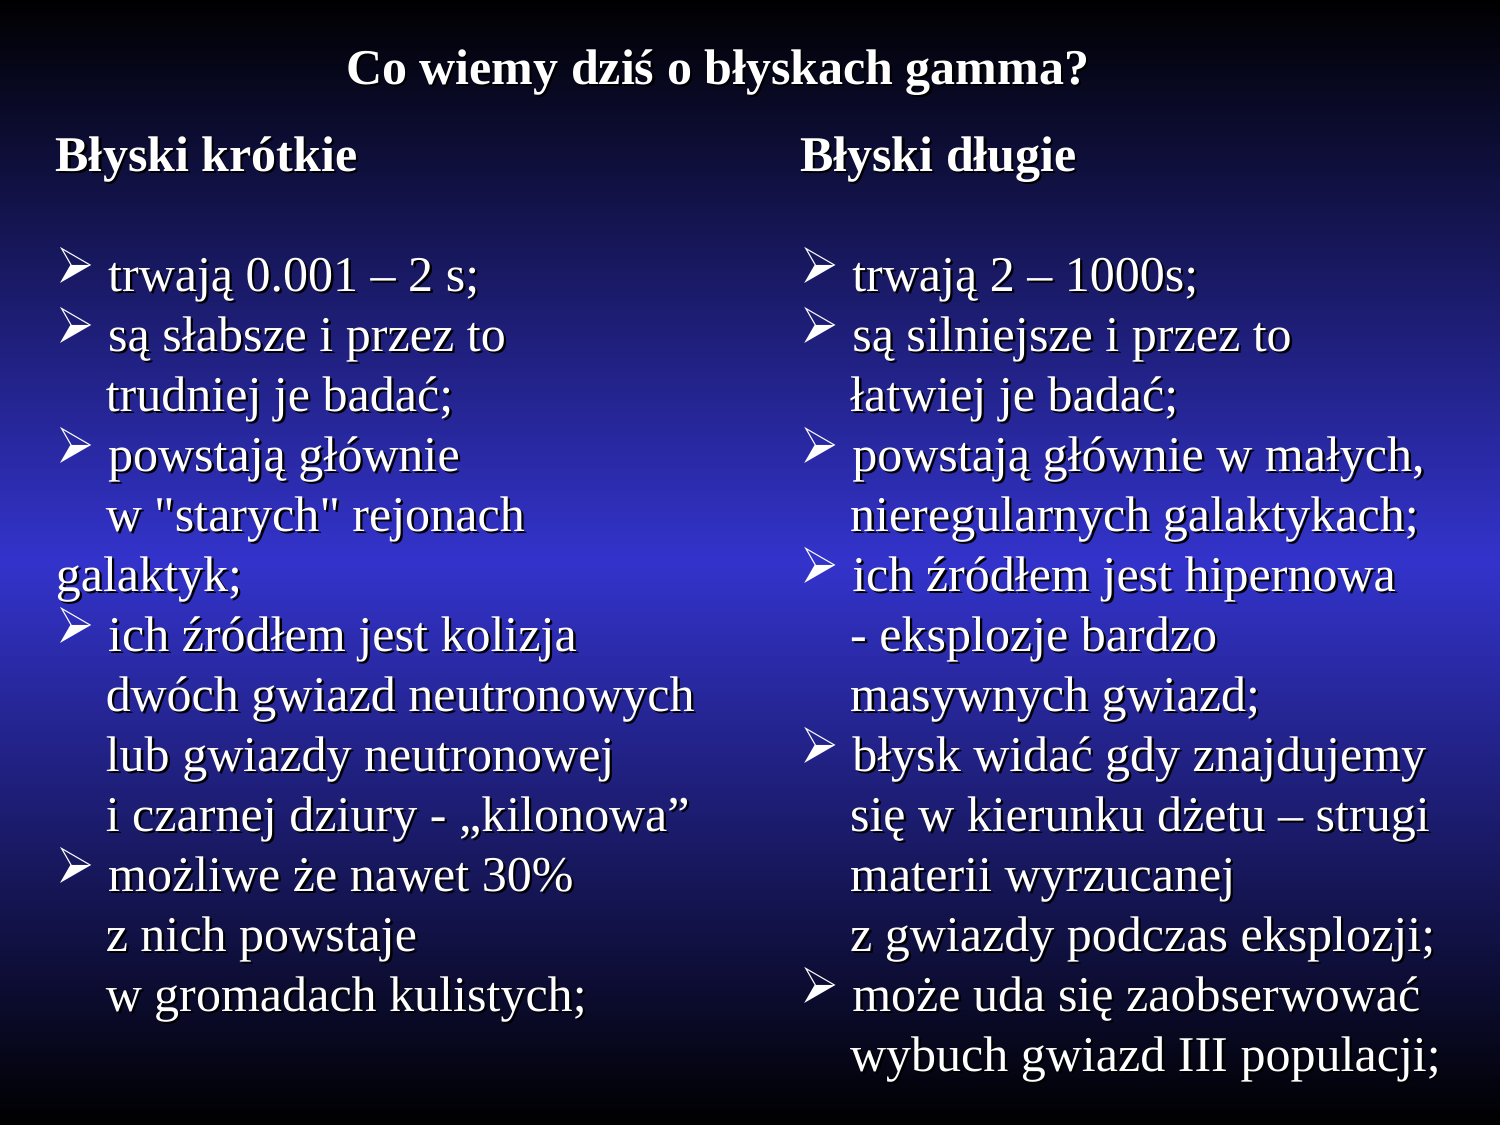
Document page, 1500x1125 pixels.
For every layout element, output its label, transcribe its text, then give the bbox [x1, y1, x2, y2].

text_box Błyski długie trwają 2 – 1000s; są silniejsze i przez to łatwiej je badać; powstają głównie w małych, nieregularnych galaktykach; ich źródłem jest hipernowa - eksplozje bardzo masywnych gwiazd; błysk widać gdy znajdujemy się w kierunku dżetu – strugi materii wyrzucanej z gwiazdy podczas eksplozji; może uda się zaobserwować wybuch gwiazd III populacji; [785, 113, 1459, 1089]
text_box Co wiemy dziś o błyskach gamma? [331, 26, 1105, 103]
text_box Błyski krótkie trwają 0.001 – 2 s; są słabsze i przez to trudniej je badać; powstają głównie w "starych" rejonach galaktyk; ich źródłem jest kolizja dwóch gwiazd neutronowych lub gwiazdy neutronowej i czarnej dziury - „kilonowa” możliwe że nawet 30% z nich powstaje w gromadach kulistych; [41, 113, 739, 1029]
